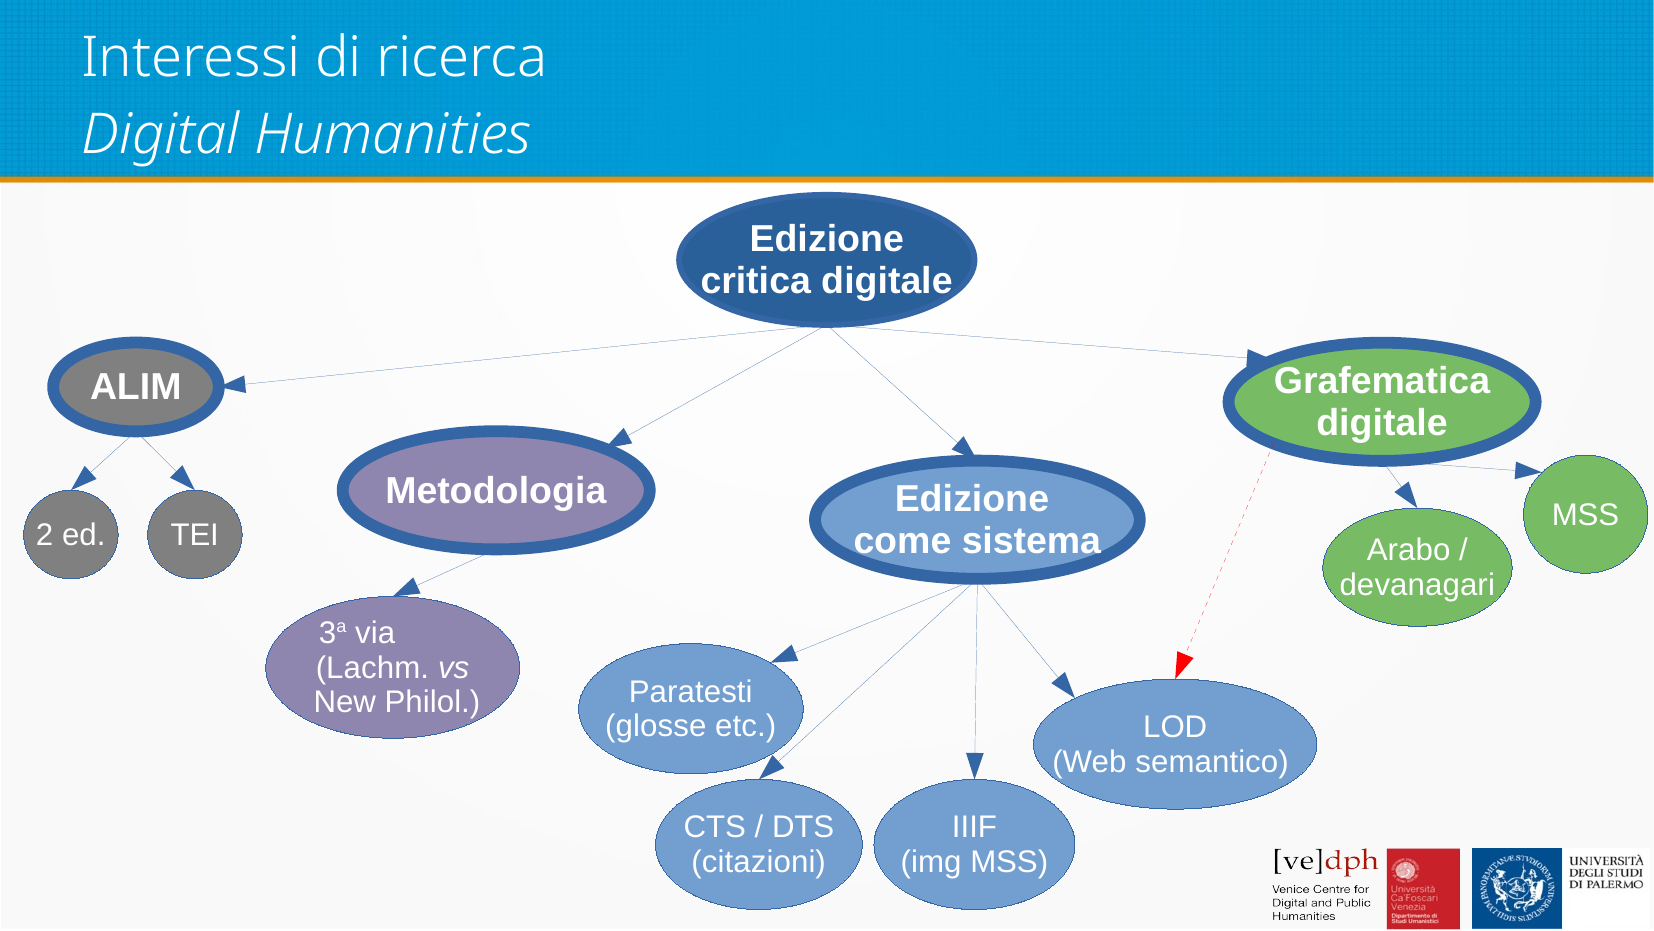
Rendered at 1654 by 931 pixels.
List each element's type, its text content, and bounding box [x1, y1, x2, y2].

text_box LOD (Web semantico) [1033, 679, 1317, 810]
text_box Grafematica digitale [1228, 342, 1536, 461]
text_box Edizione come sistema [814, 460, 1140, 579]
text_box Edizione critica digitale [679, 194, 975, 325]
text_box 3a via (Lachm. vs New Philol.) [265, 596, 520, 739]
text_box Paratesti (glosse etc.) [578, 643, 804, 774]
title Interessi di ricerca Digital Humanities [81, 14, 1570, 171]
text_box IIIF (img MSS) [873, 779, 1075, 910]
text_box MSS [1523, 455, 1648, 574]
text_box Arabo / devanagari [1322, 508, 1513, 627]
text_box 2 ed. [23, 490, 119, 579]
text_box Metodologia [342, 431, 650, 550]
picture [0, 175, 1654, 931]
text_box CTS / DTS (citazioni) [655, 779, 863, 910]
text_box ALIM [53, 342, 219, 432]
text_box TEI [147, 490, 243, 579]
